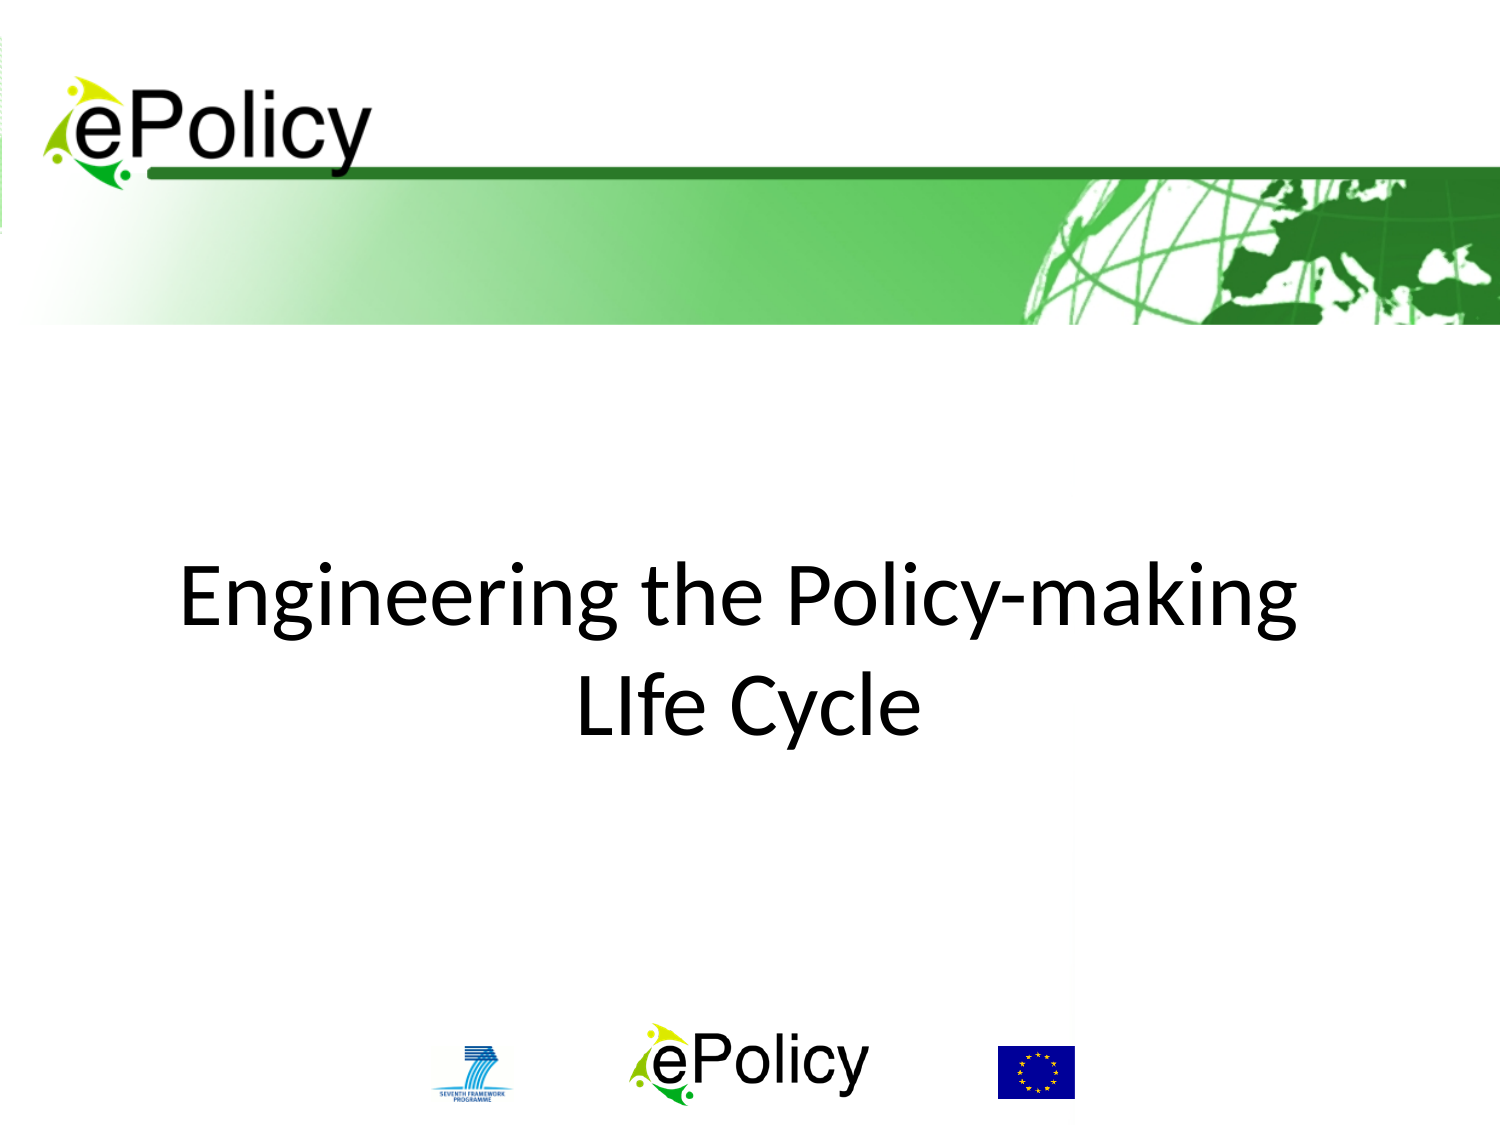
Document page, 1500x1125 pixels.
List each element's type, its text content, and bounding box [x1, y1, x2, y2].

title Engineering the Policy-making LIfe Cycle [0, 526, 1500, 799]
picture [431, 1046, 514, 1102]
picture [629, 799, 1074, 1125]
picture [0, 0, 1500, 526]
